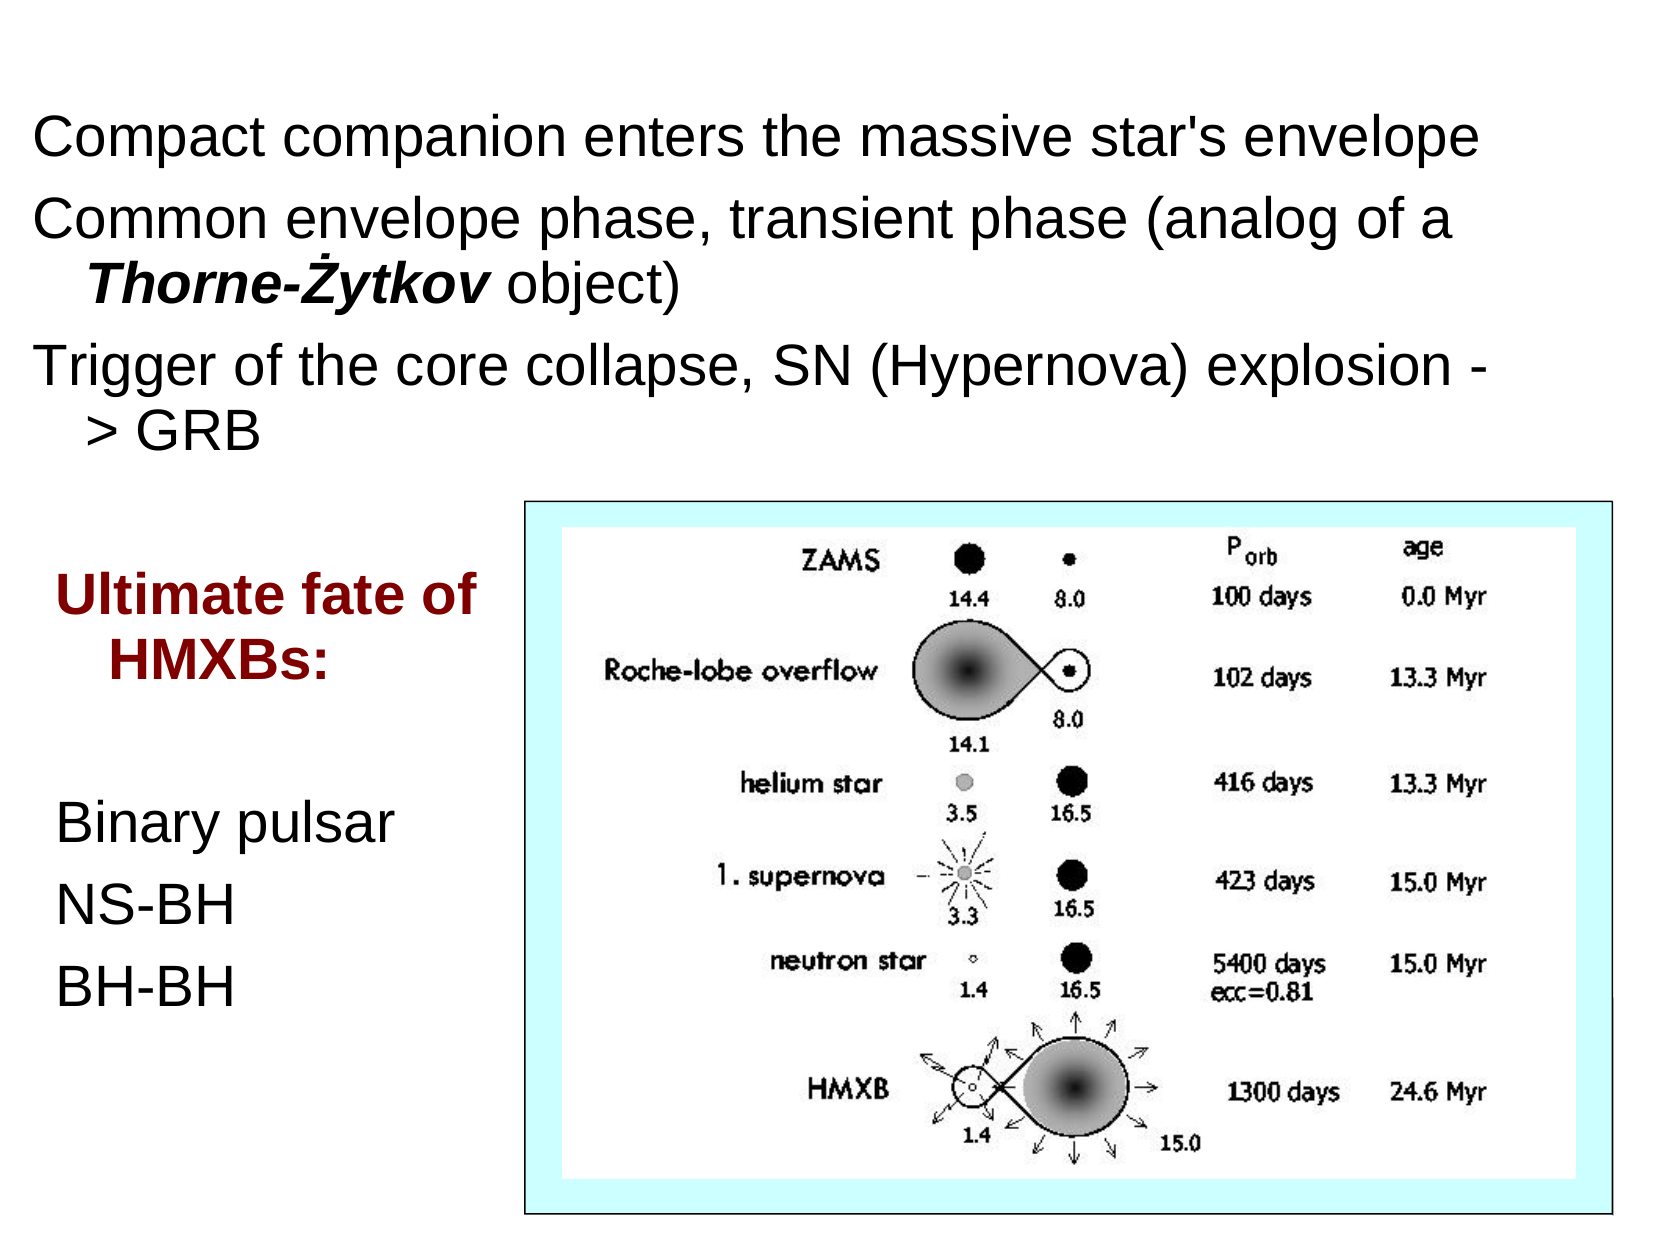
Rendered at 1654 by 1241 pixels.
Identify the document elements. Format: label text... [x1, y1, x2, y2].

text_box Ultimate fate of HMXBs: Binary pulsar NS-BH BH-BH [37, 562, 488, 1201]
text_box [524, 501, 1613, 1214]
picture [562, 527, 1576, 1179]
text_box Compact companion enters the massive star's envelope Common envelope phase, transient phase (analog of a Thorne-Żytkov object) Trigger of the core collapse, SN (Hypernova) explosion -> GRB [0, 97, 1538, 553]
